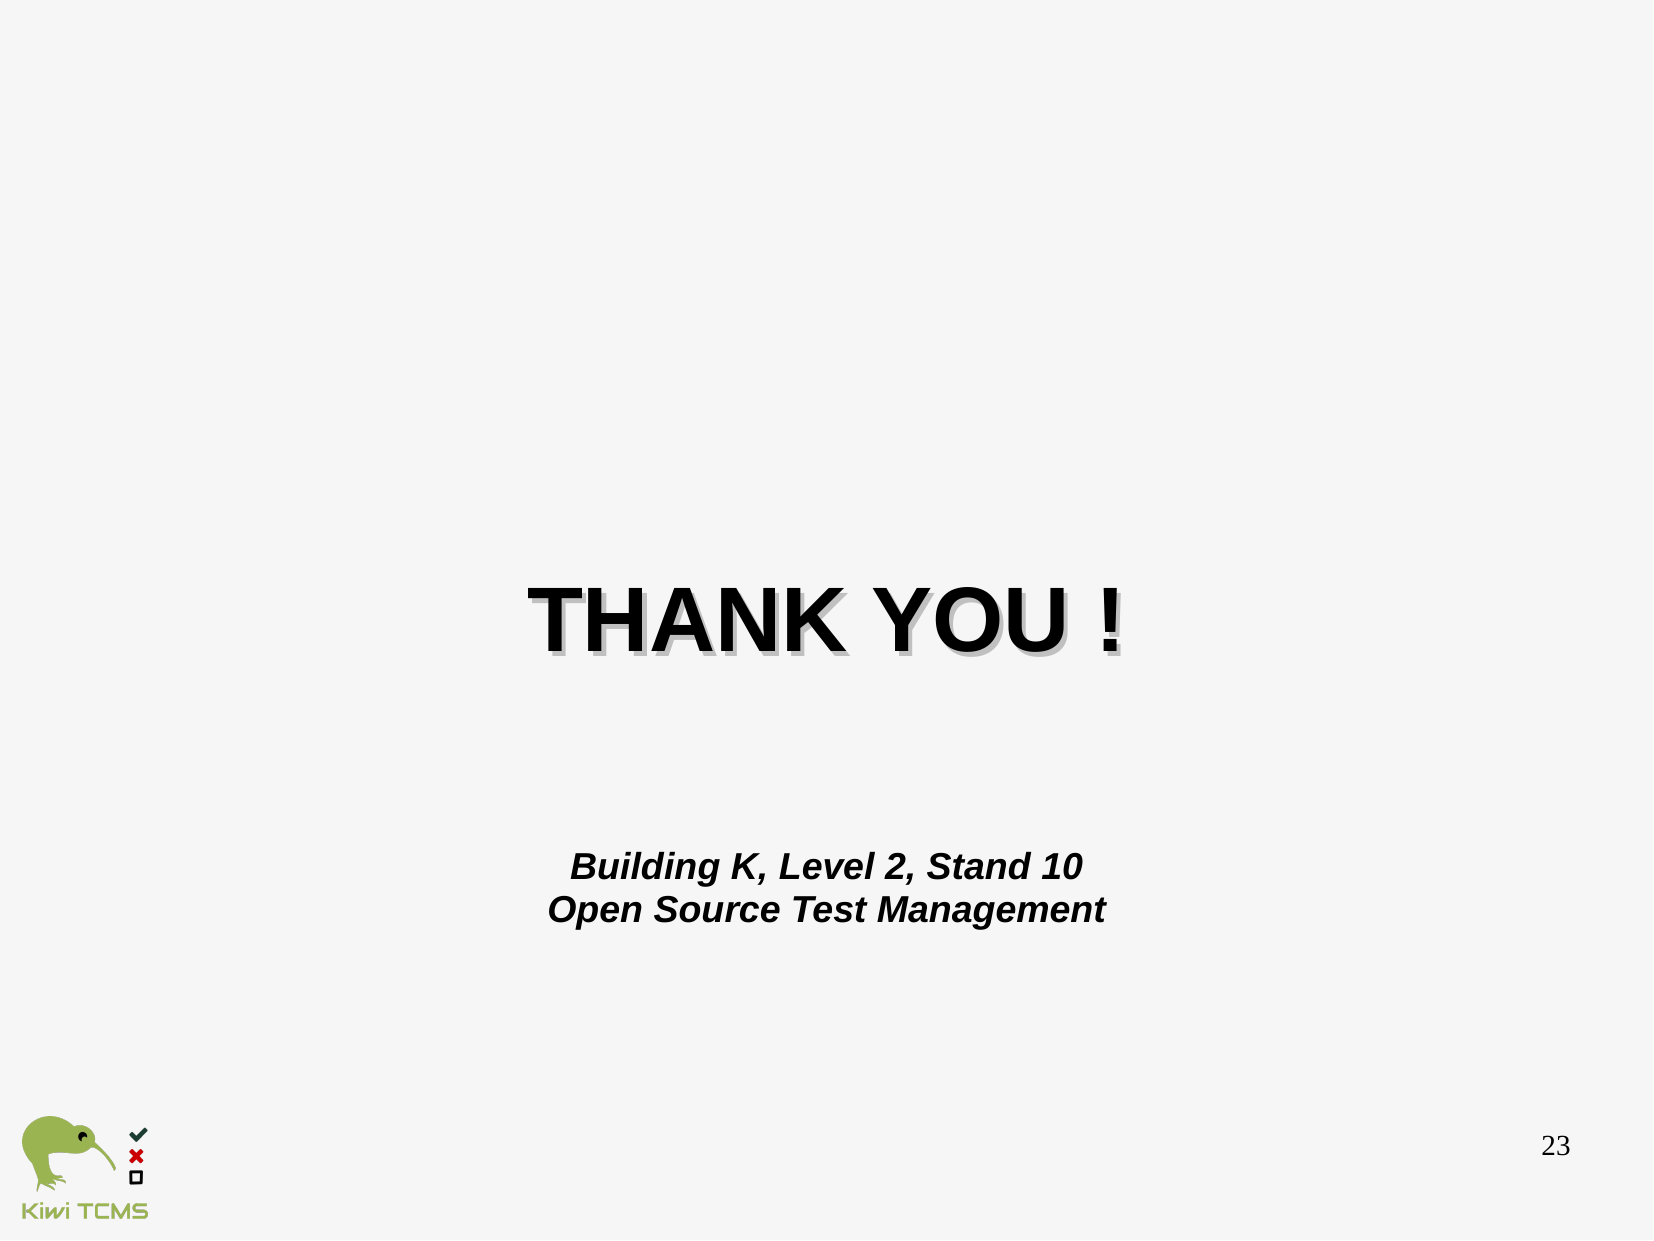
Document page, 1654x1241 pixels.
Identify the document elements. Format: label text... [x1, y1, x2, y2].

picture [22, 1116, 148, 1219]
title THANK YOU ! [82, 516, 1571, 724]
text_box Building K, Level 2, Stand 10 Open Source Test Management [277, 838, 1376, 937]
